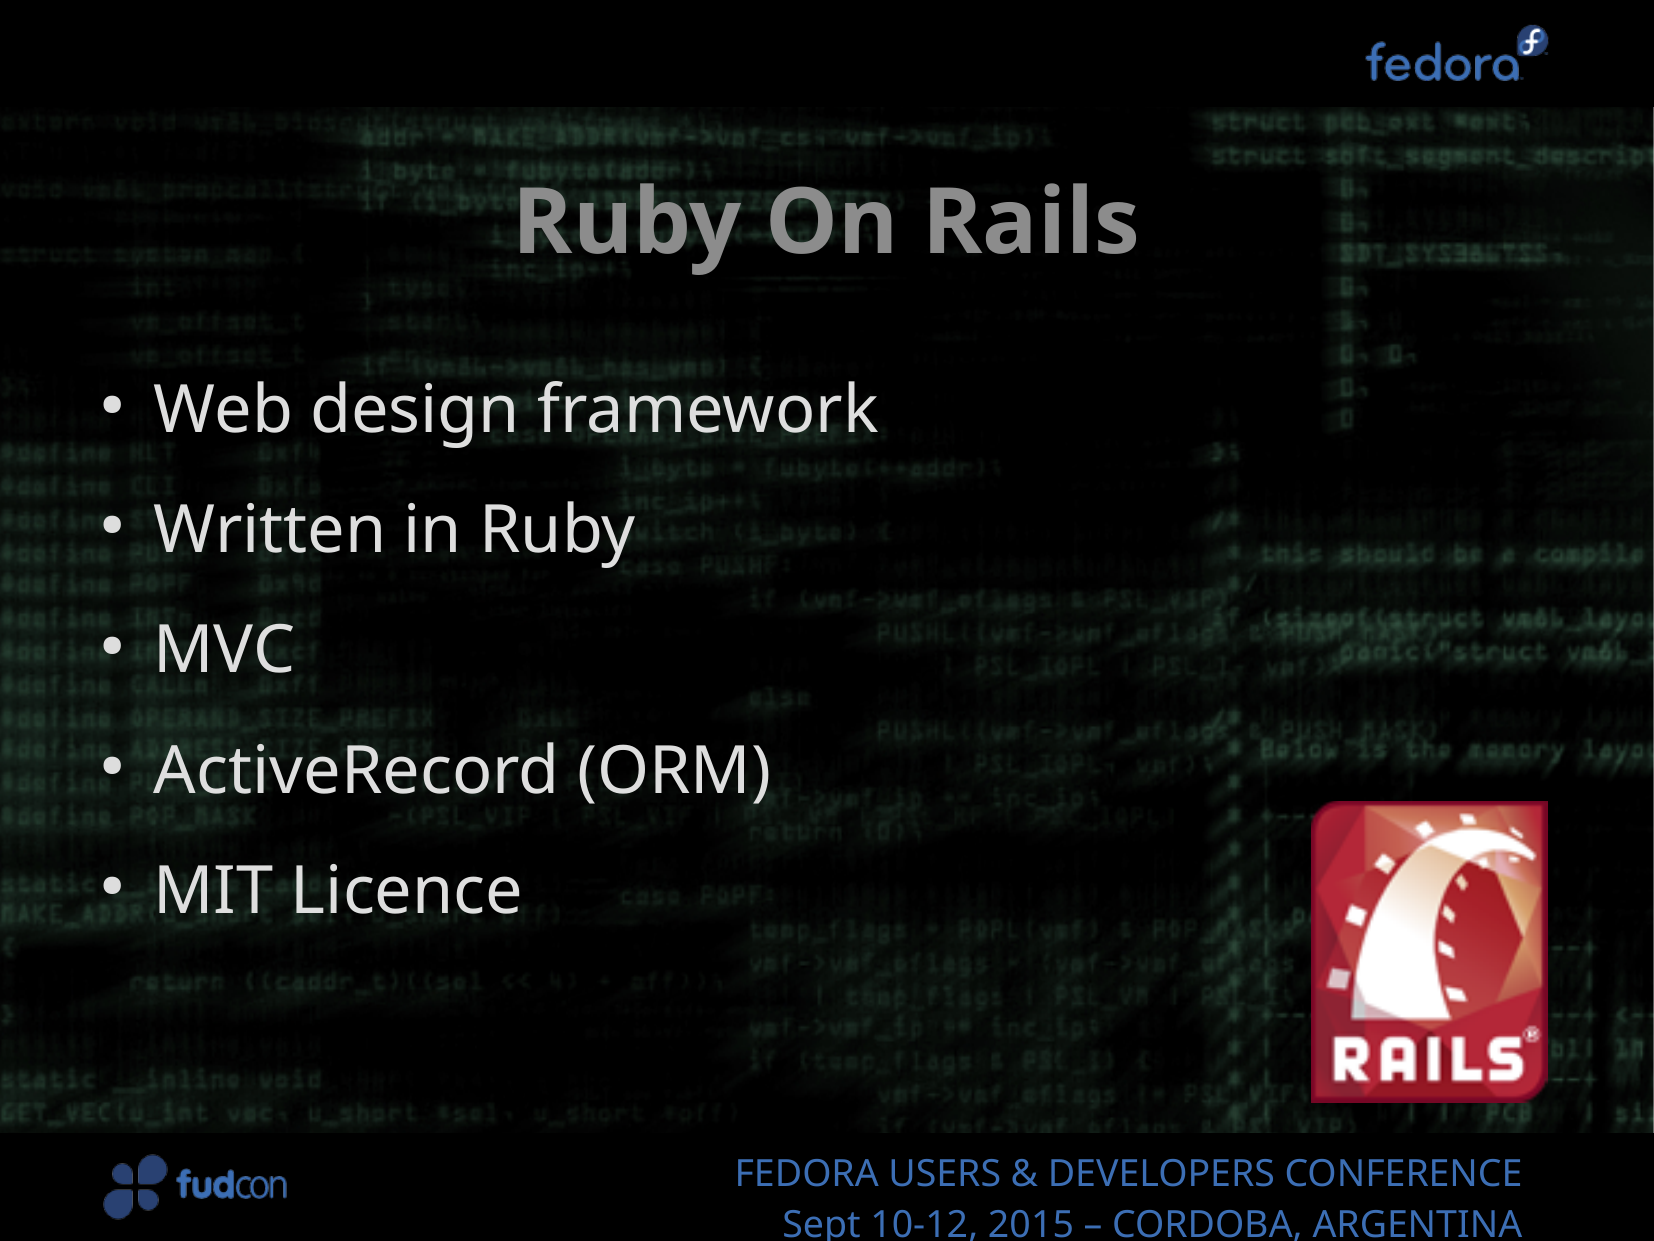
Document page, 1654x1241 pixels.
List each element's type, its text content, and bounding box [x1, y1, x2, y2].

list Web design framework Written in Ruby MVC ActiveRecord (ORM) MIT Licence [82, 361, 1571, 1081]
title Ruby On Rails [82, 114, 1571, 322]
picture [0, 0, 1654, 1241]
